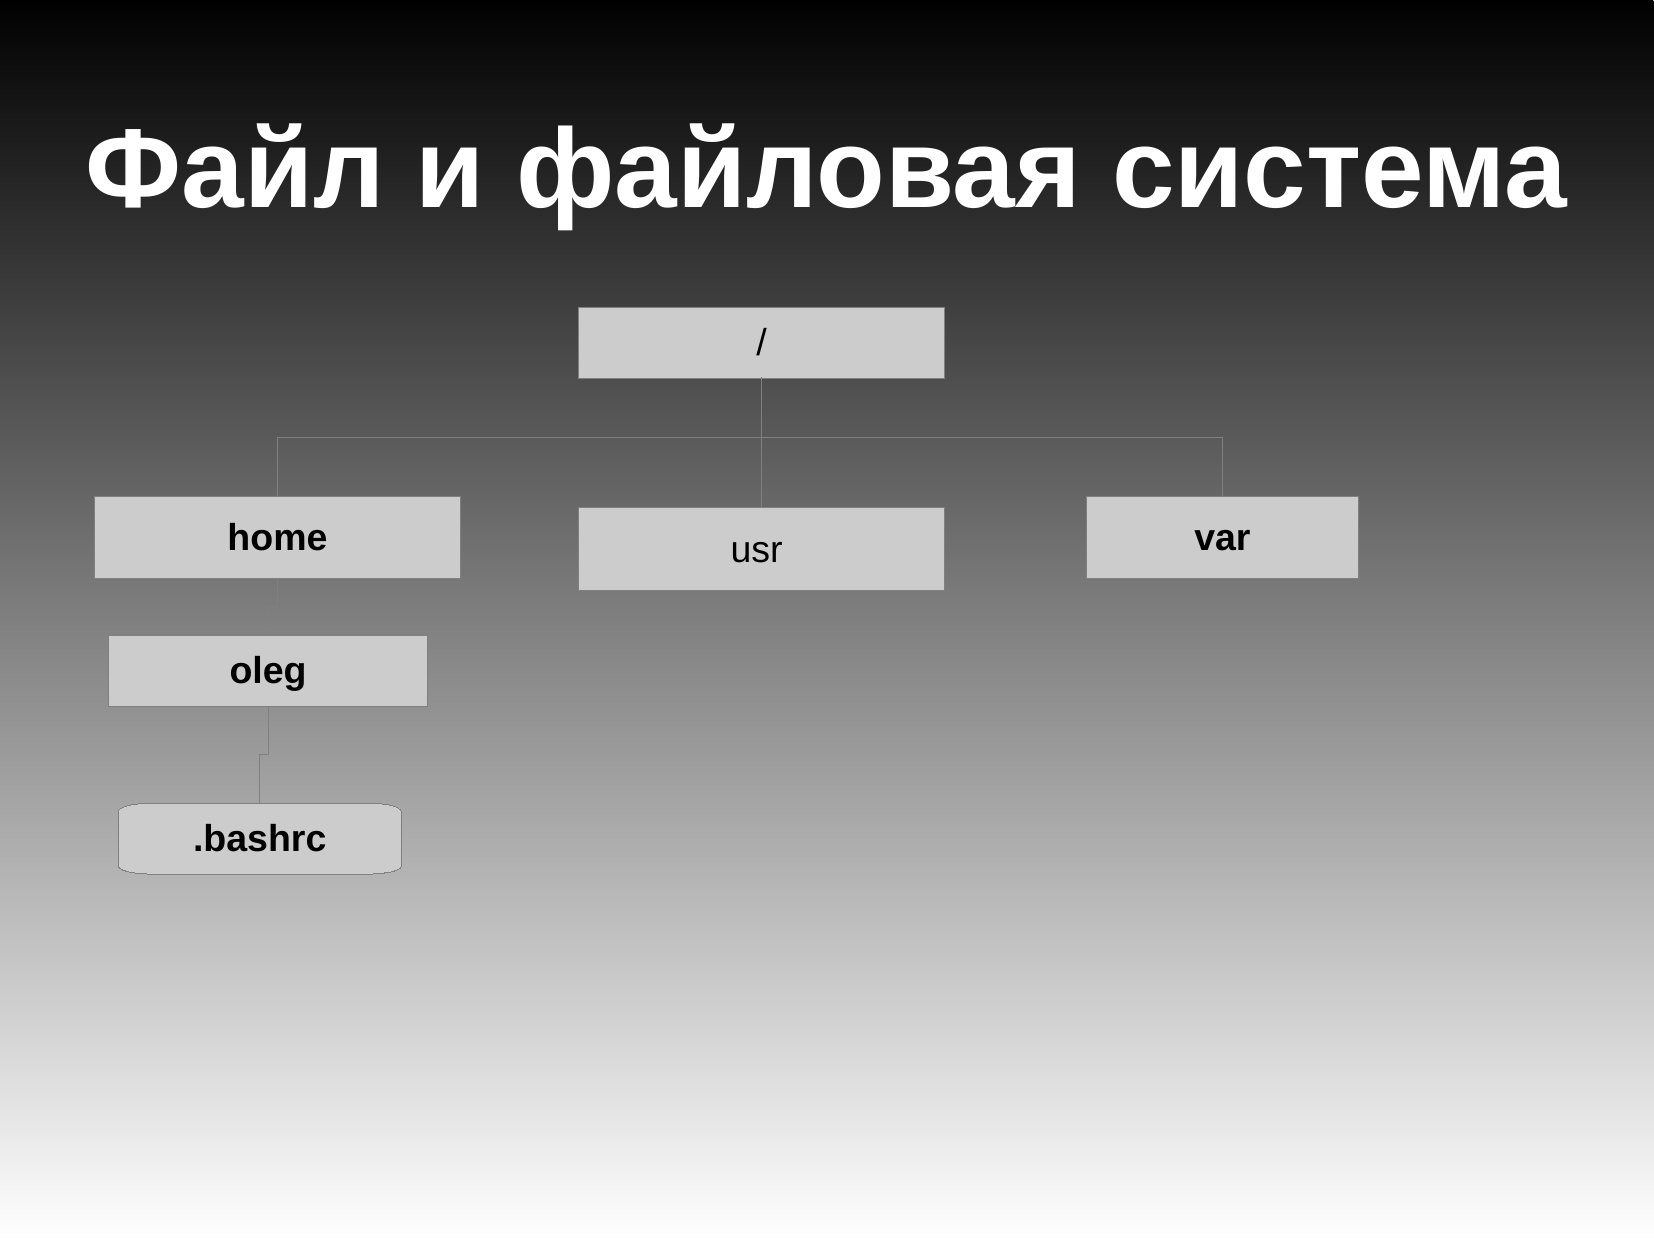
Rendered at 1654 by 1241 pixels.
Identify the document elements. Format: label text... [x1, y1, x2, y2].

text_box / [578, 307, 945, 379]
text_box .bashrc [118, 803, 402, 875]
title Файл и файловая система [82, 64, 1571, 272]
text_box usr [578, 507, 945, 591]
text_box var [1086, 496, 1359, 579]
text_box oleg [108, 635, 428, 707]
text_box home [94, 496, 461, 579]
